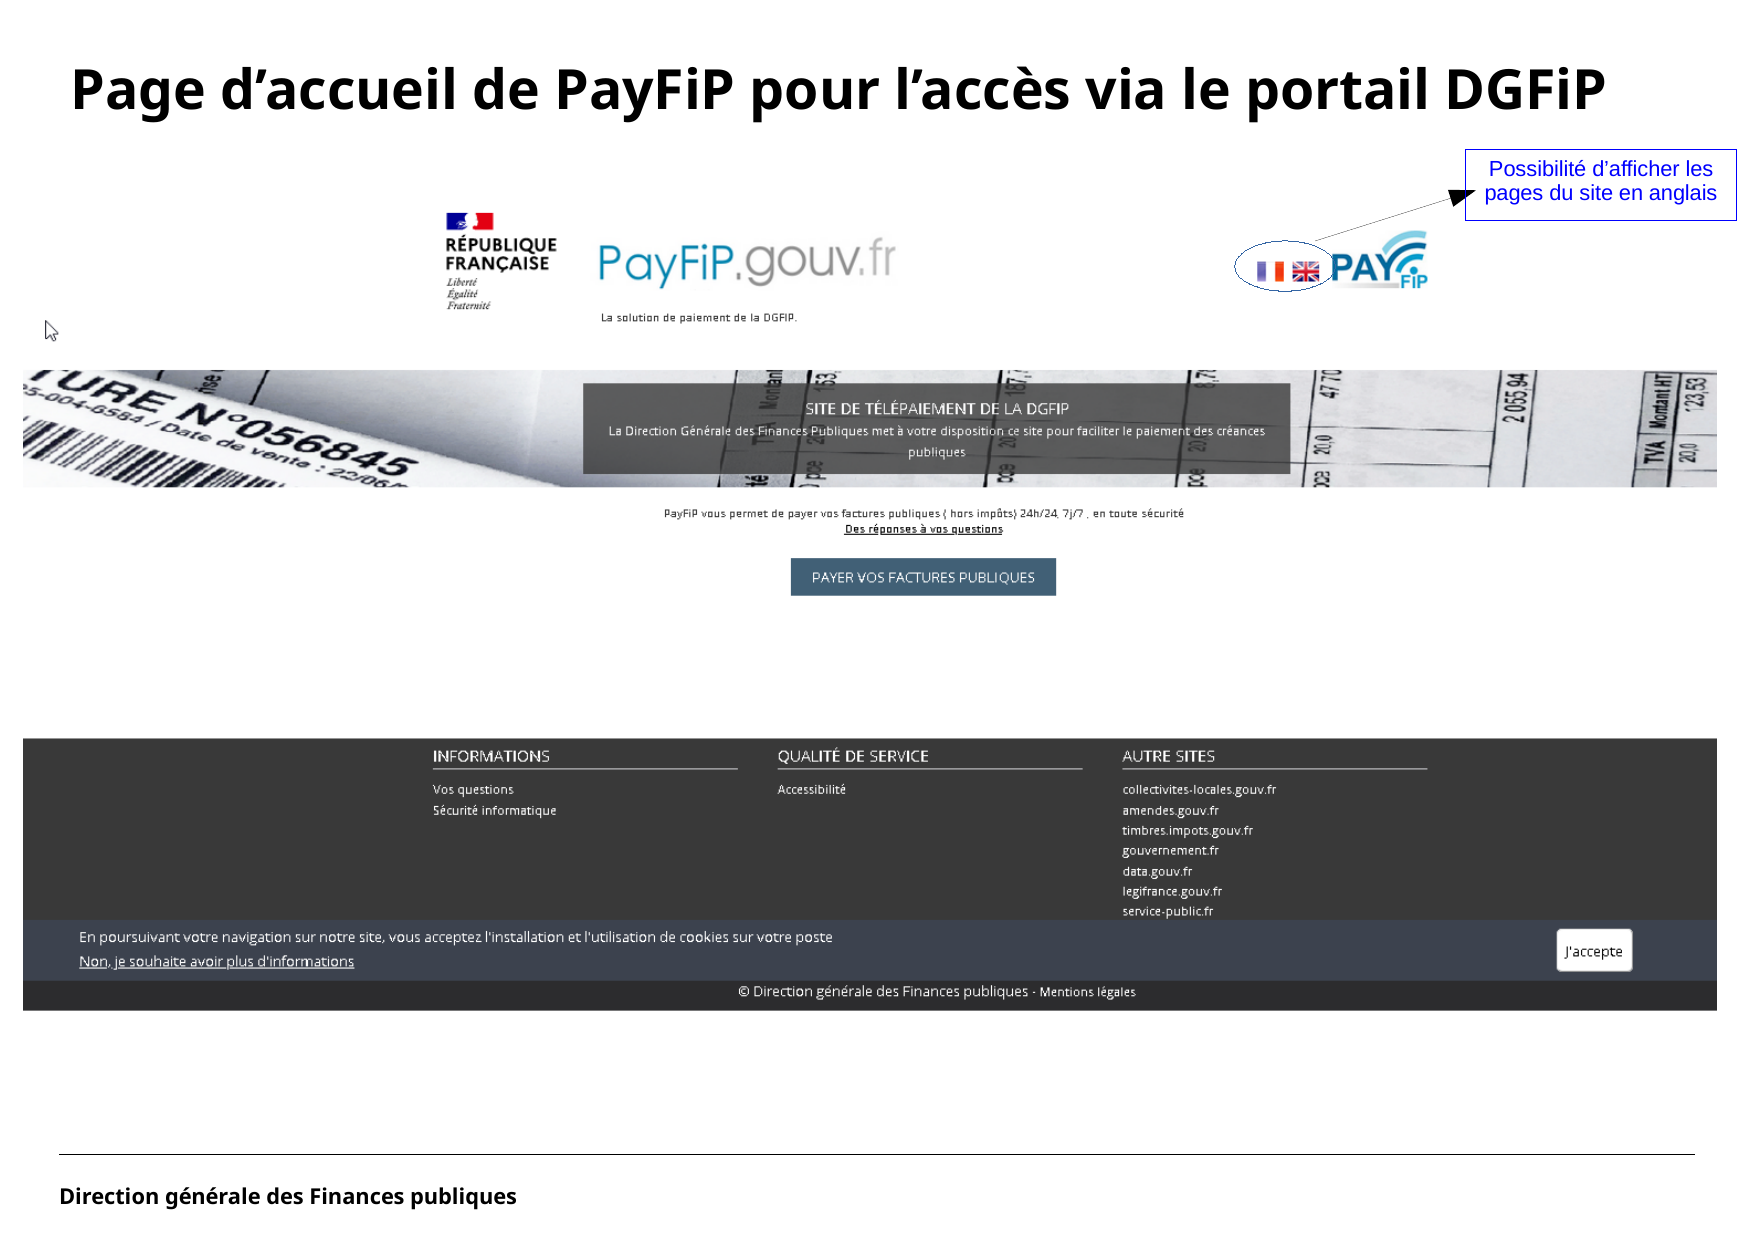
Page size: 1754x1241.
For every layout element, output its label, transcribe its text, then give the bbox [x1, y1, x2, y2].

list Page d’accueil de PayFiP pour l’accès via le portail DGFiP [70, 50, 1637, 131]
text_box Possibilité d’afficher les pages du site en anglais [1465, 149, 1737, 221]
picture [23, 203, 1717, 1045]
